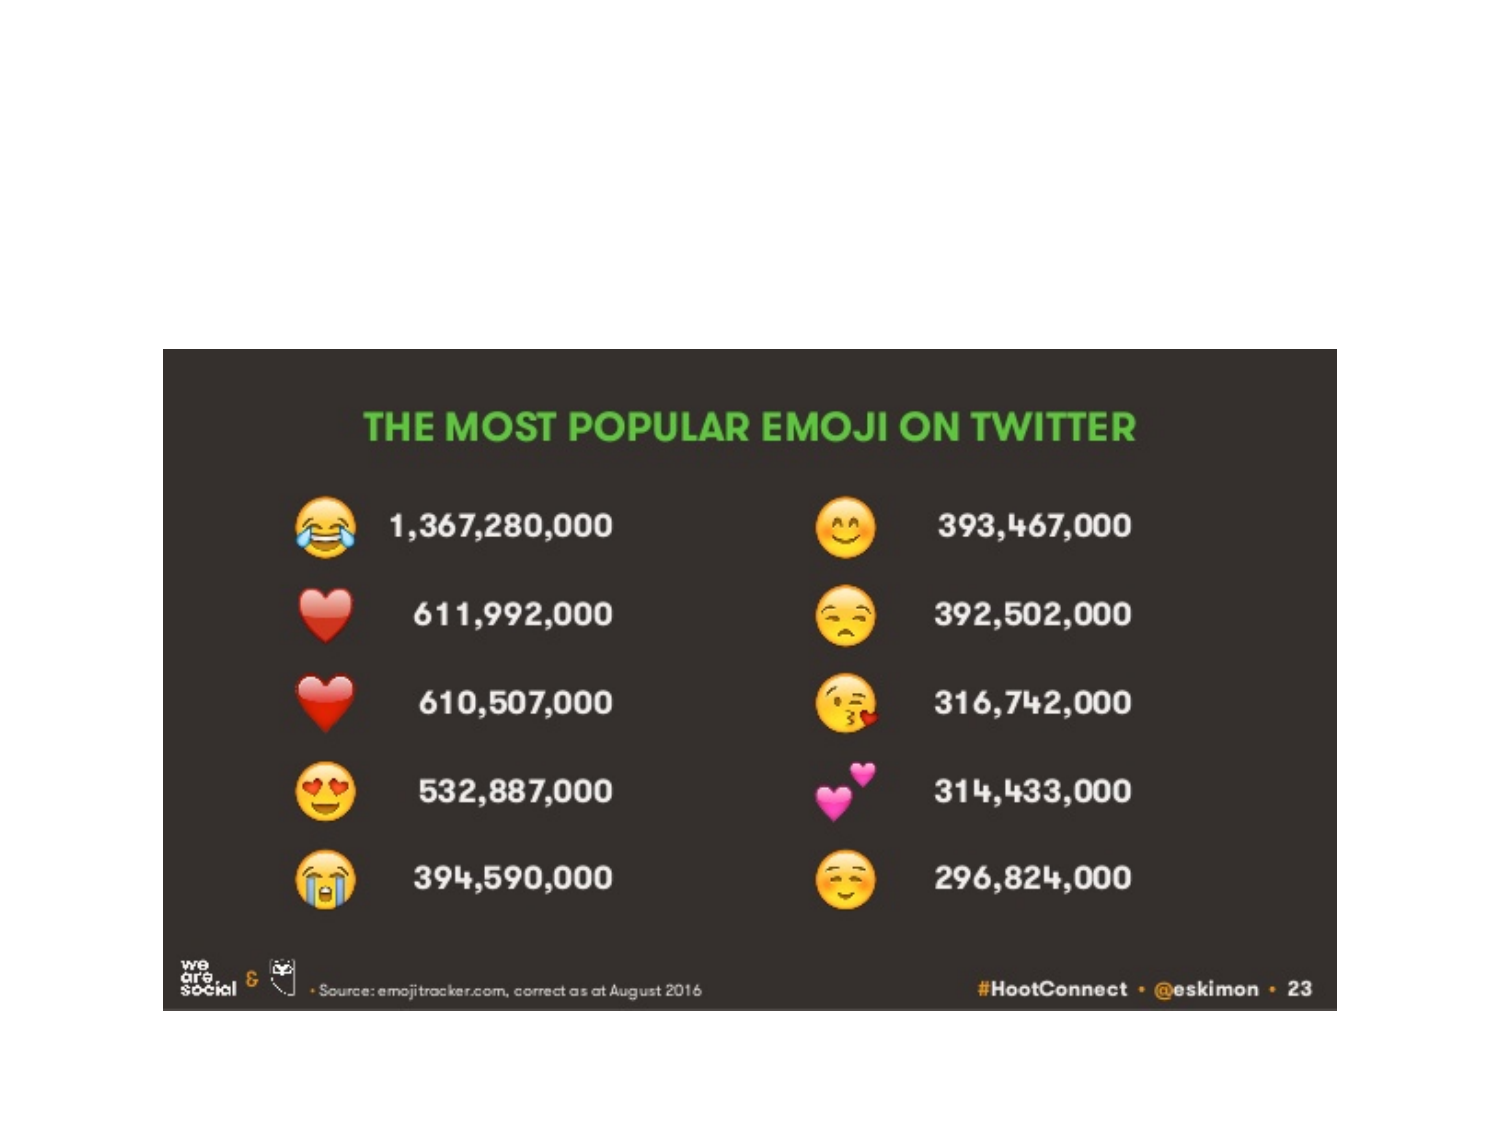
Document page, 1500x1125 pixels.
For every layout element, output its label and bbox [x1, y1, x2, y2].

picture [163, 349, 1337, 1011]
